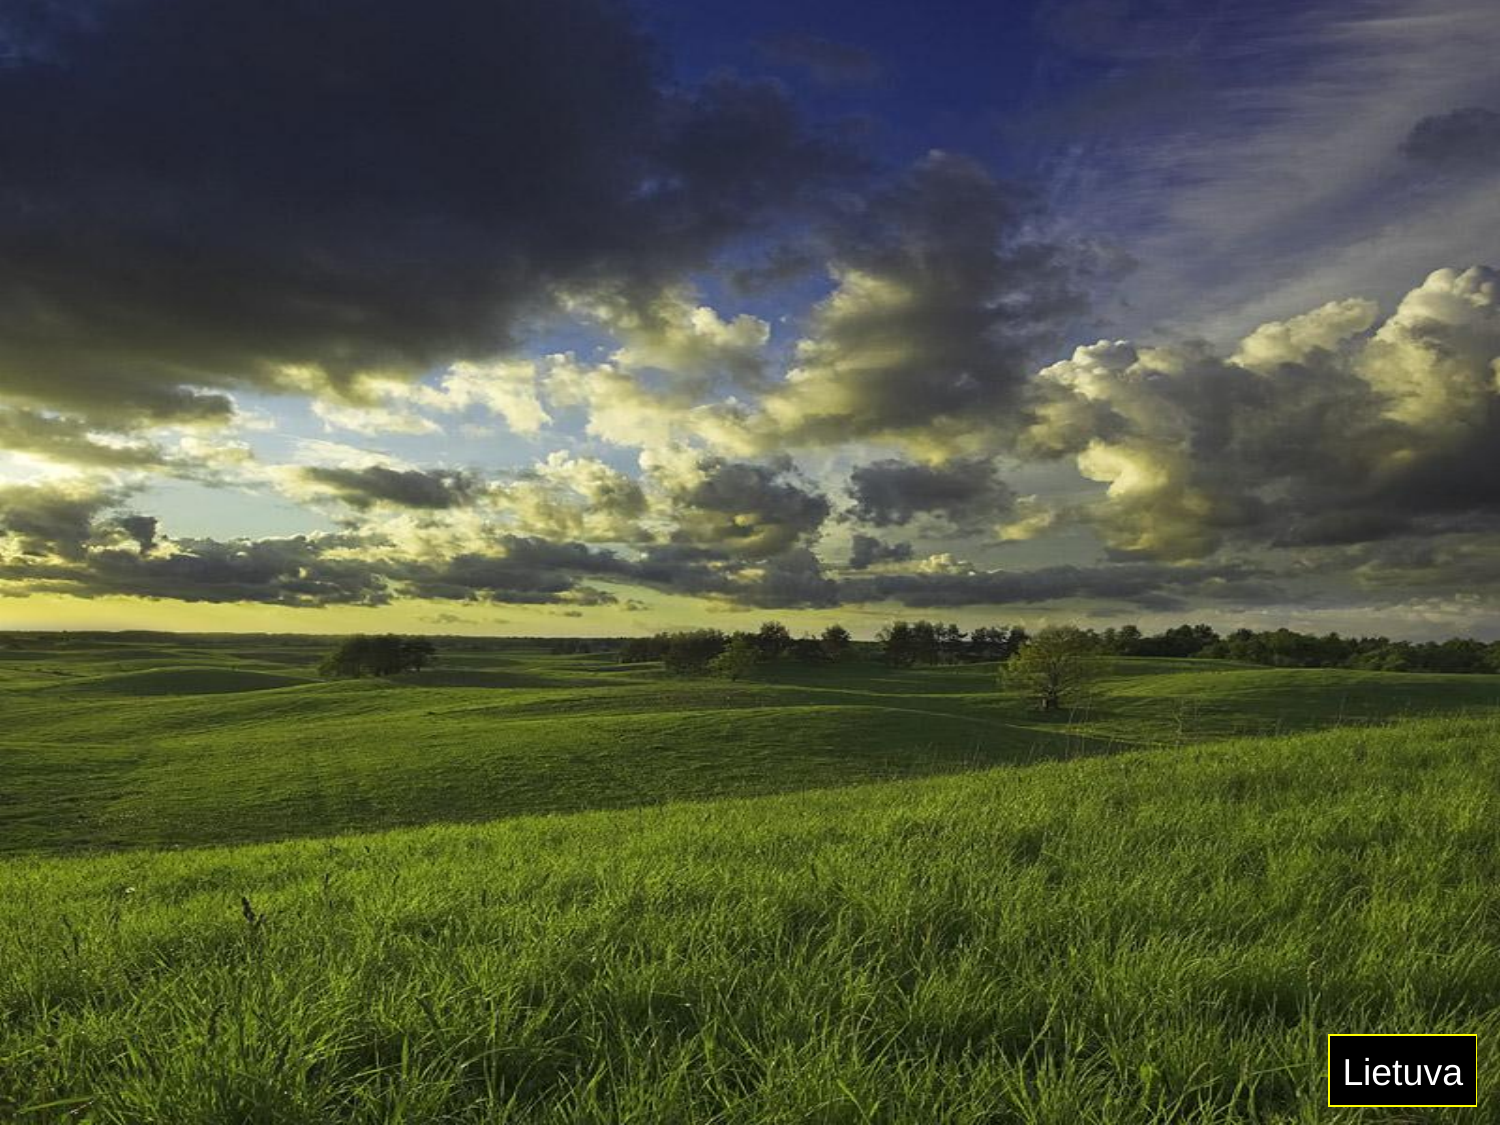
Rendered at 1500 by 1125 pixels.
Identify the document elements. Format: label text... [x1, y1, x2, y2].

text_box Lietuva [1329, 1035, 1477, 1106]
picture [0, 0, 1500, 1125]
